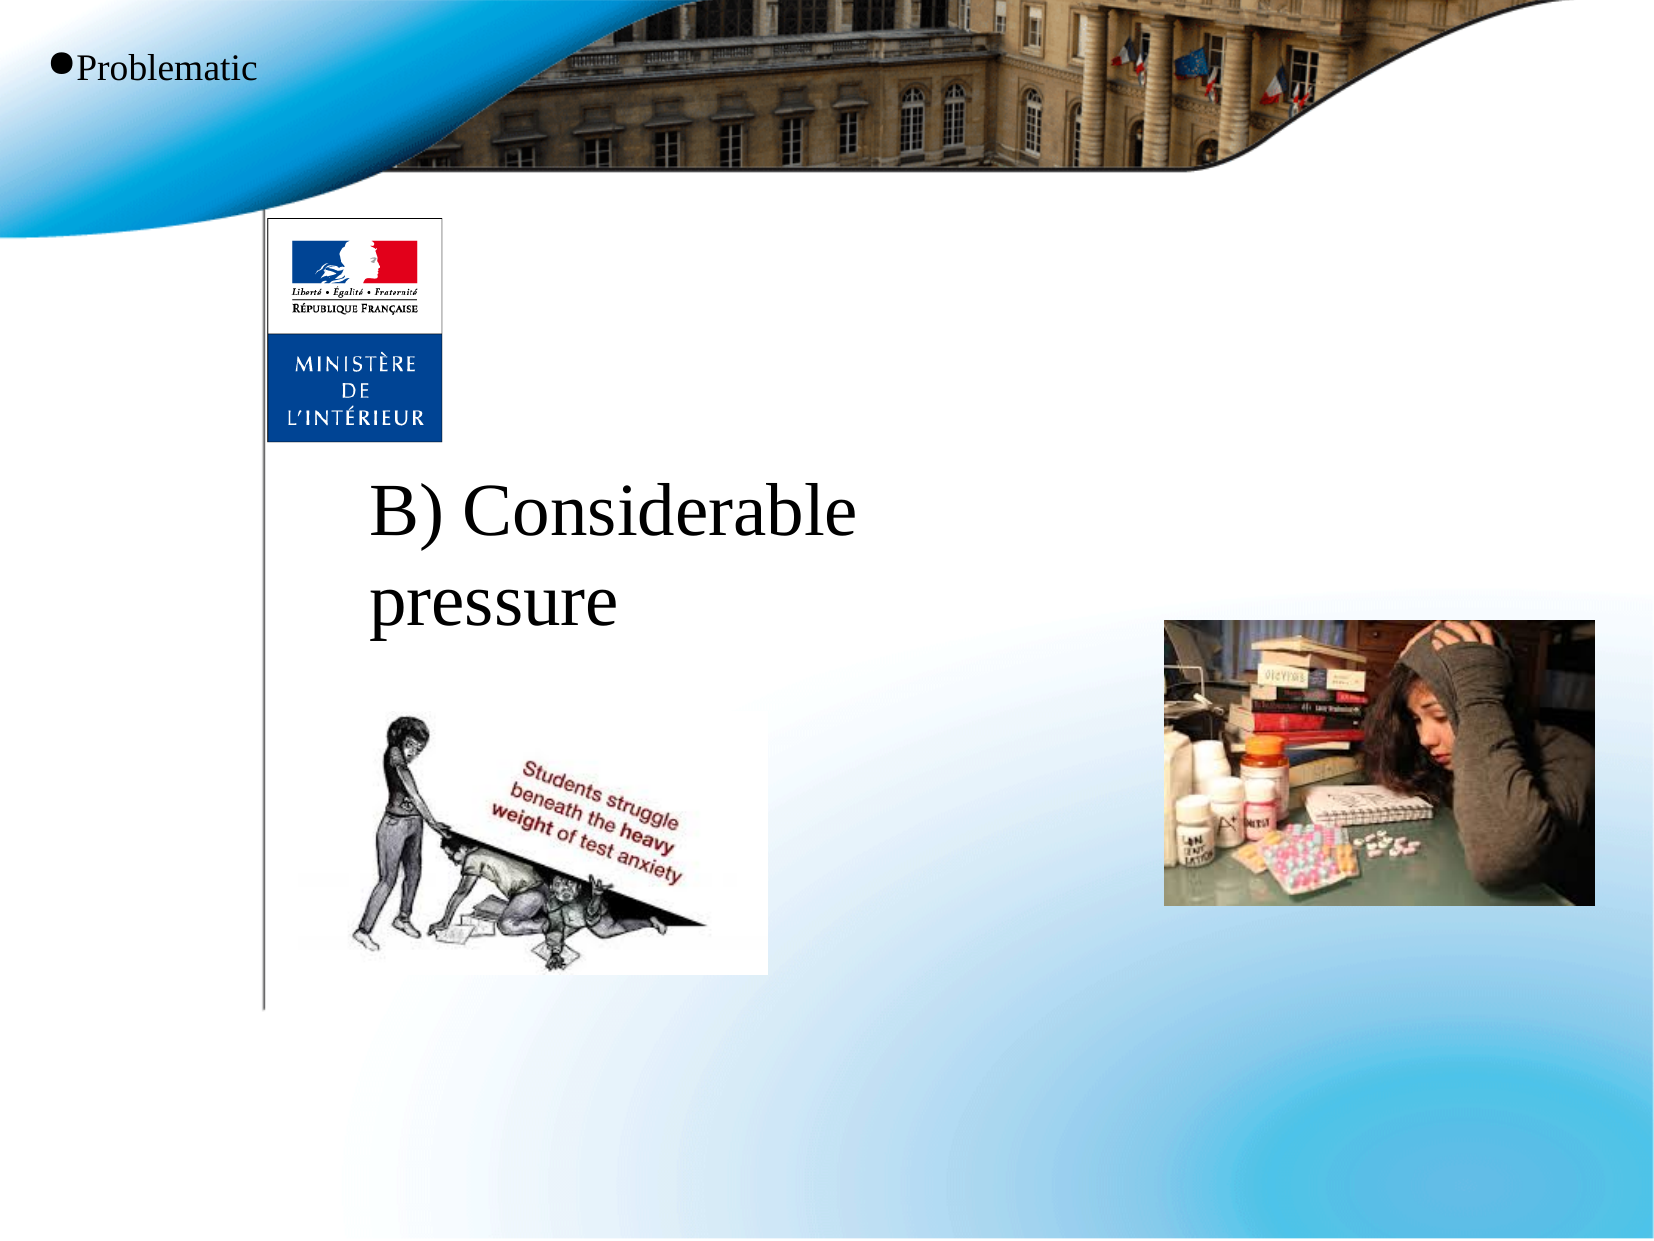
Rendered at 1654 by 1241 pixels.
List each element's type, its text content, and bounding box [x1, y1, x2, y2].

text_box B) Considerable pressure [354, 453, 1004, 739]
text_box [206, 442, 1533, 728]
text_box Problematic [32, 35, 443, 141]
picture [0, 0, 1654, 1240]
